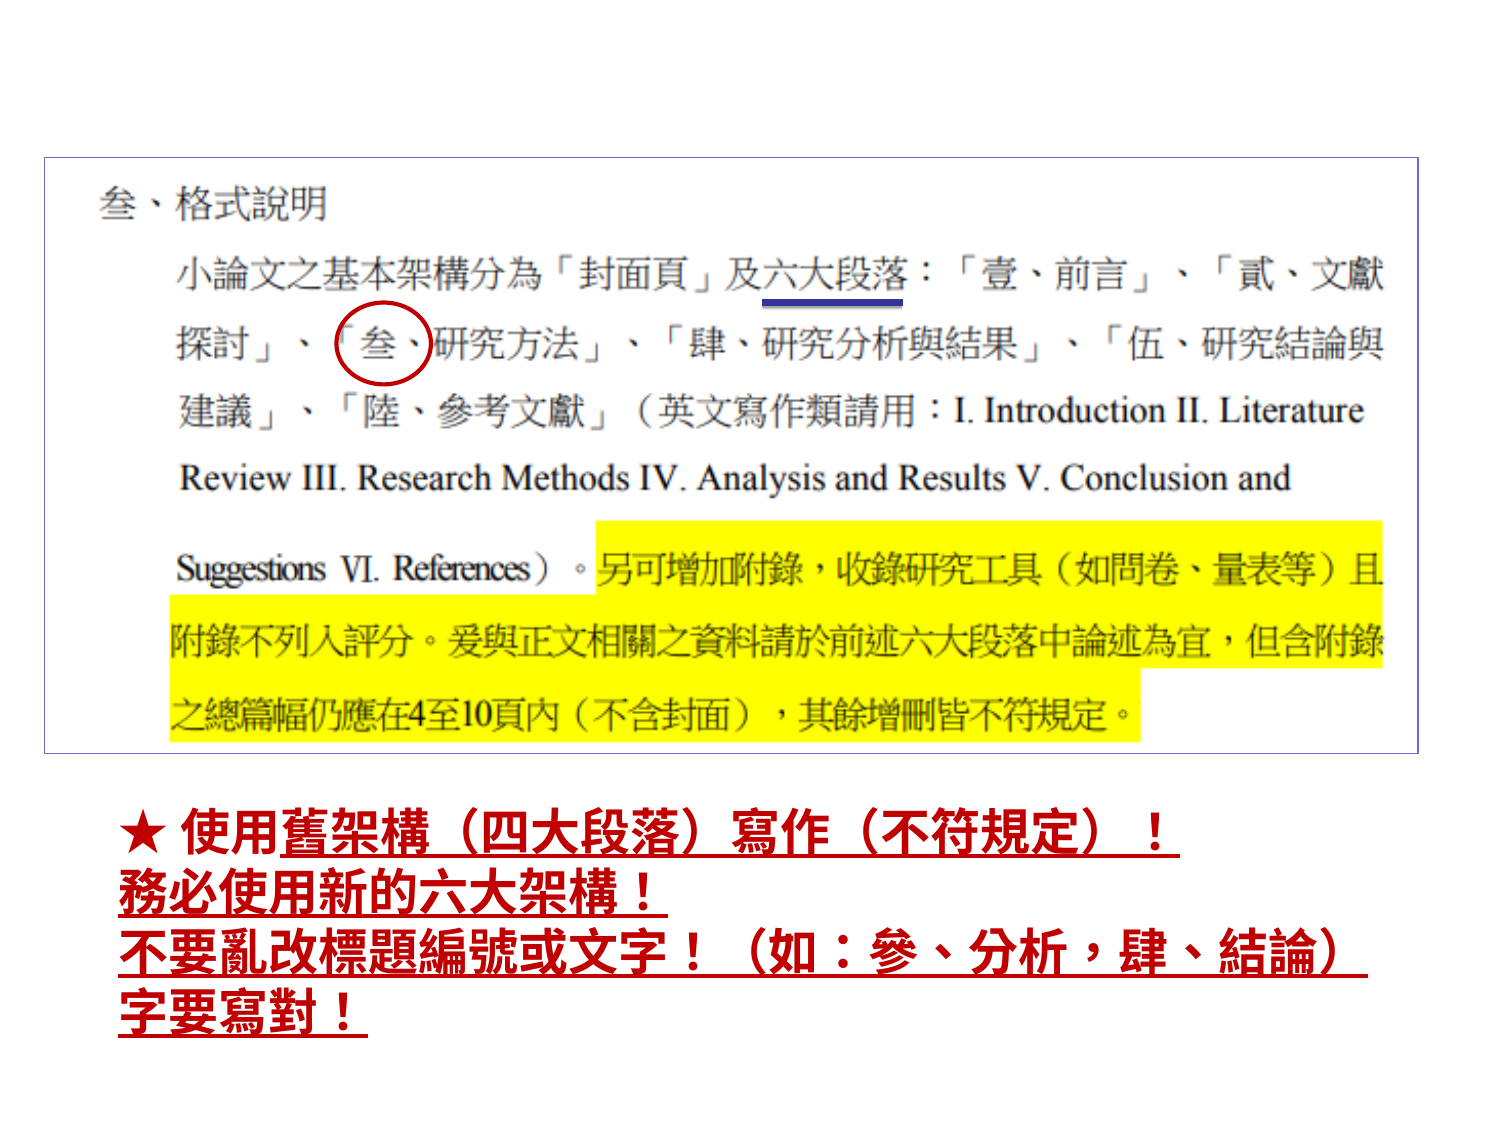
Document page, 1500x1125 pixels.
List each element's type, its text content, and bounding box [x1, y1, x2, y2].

text_box ★使用舊架構（四大段落）寫作（不符規定）！ 務必使用新的六大架構！ 不要亂改標題編號或文字！（如：參、分析，肆、結論） 字要寫對！ [103, 792, 1384, 1109]
picture [45, 158, 1418, 753]
